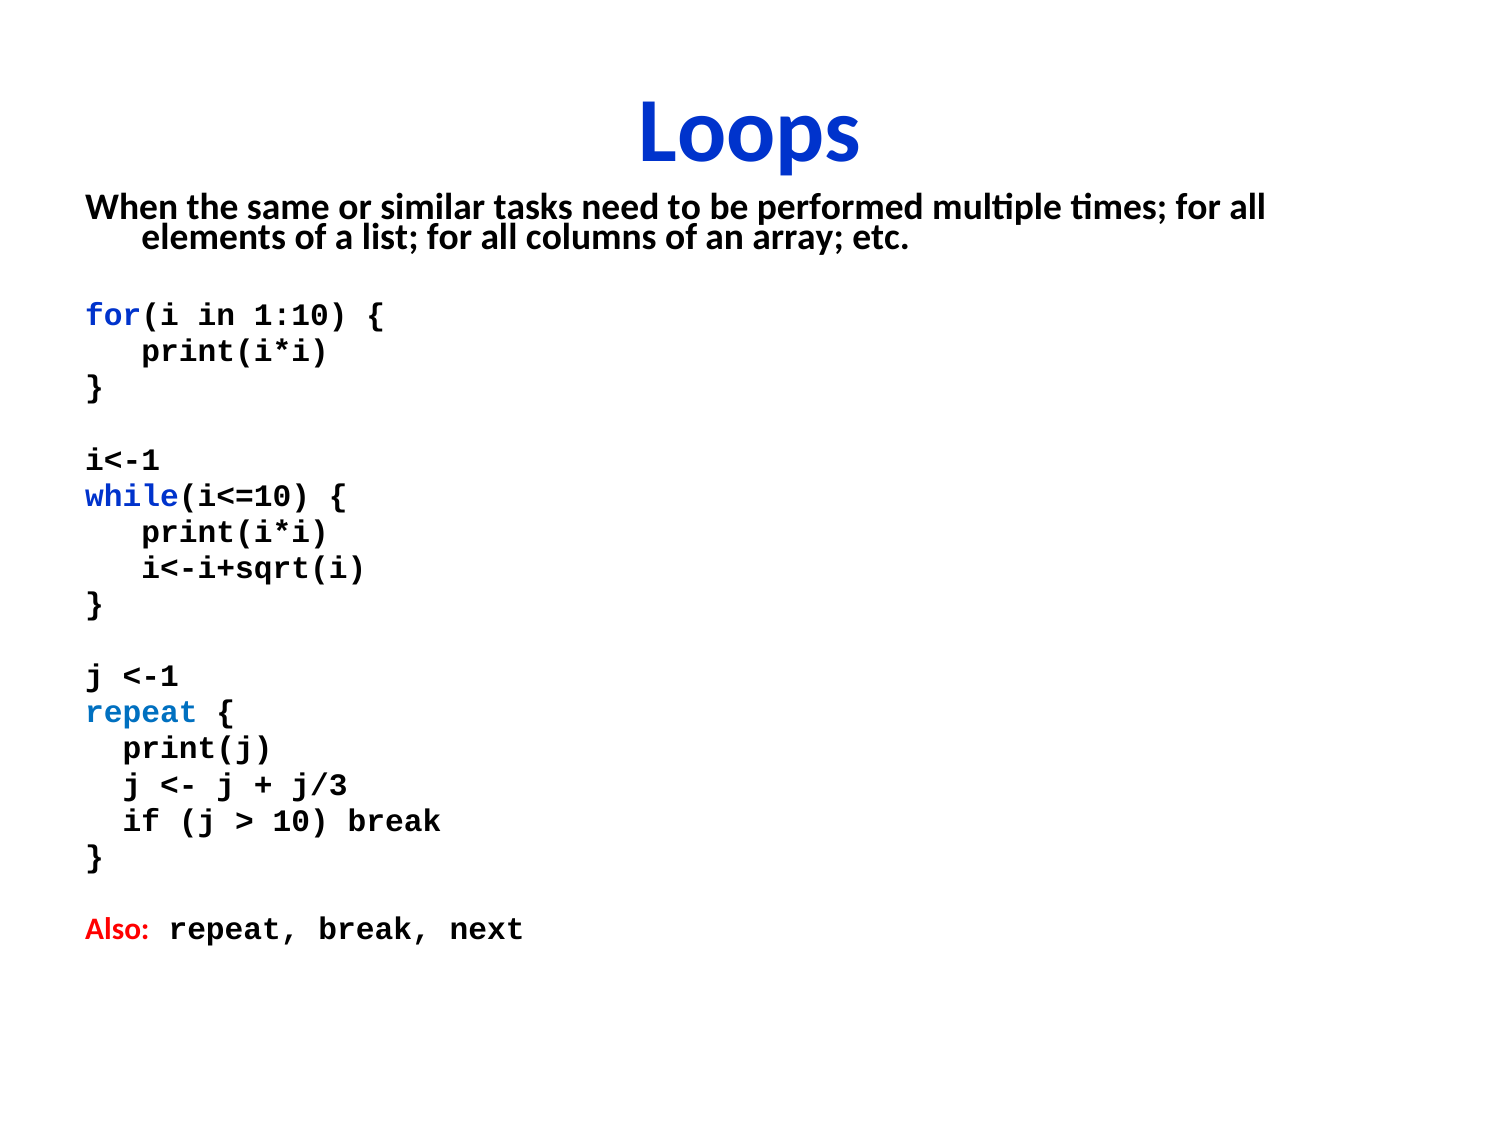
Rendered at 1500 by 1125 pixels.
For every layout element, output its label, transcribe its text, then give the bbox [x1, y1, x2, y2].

list When the same or similar tasks need to be performed multiple times; for all elements of a list; for all columns of an array; etc. for(i in 1:10) { print(i*i) } i<-1 while(i<=10) { print(i*i) i<-i+sqrt(i) } j <-1 repeat { print(j) j <- j + j/3 if (j > 10) break } Also: repeat, break, next [70, 187, 1425, 1006]
title Loops [75, 45, 1426, 233]
